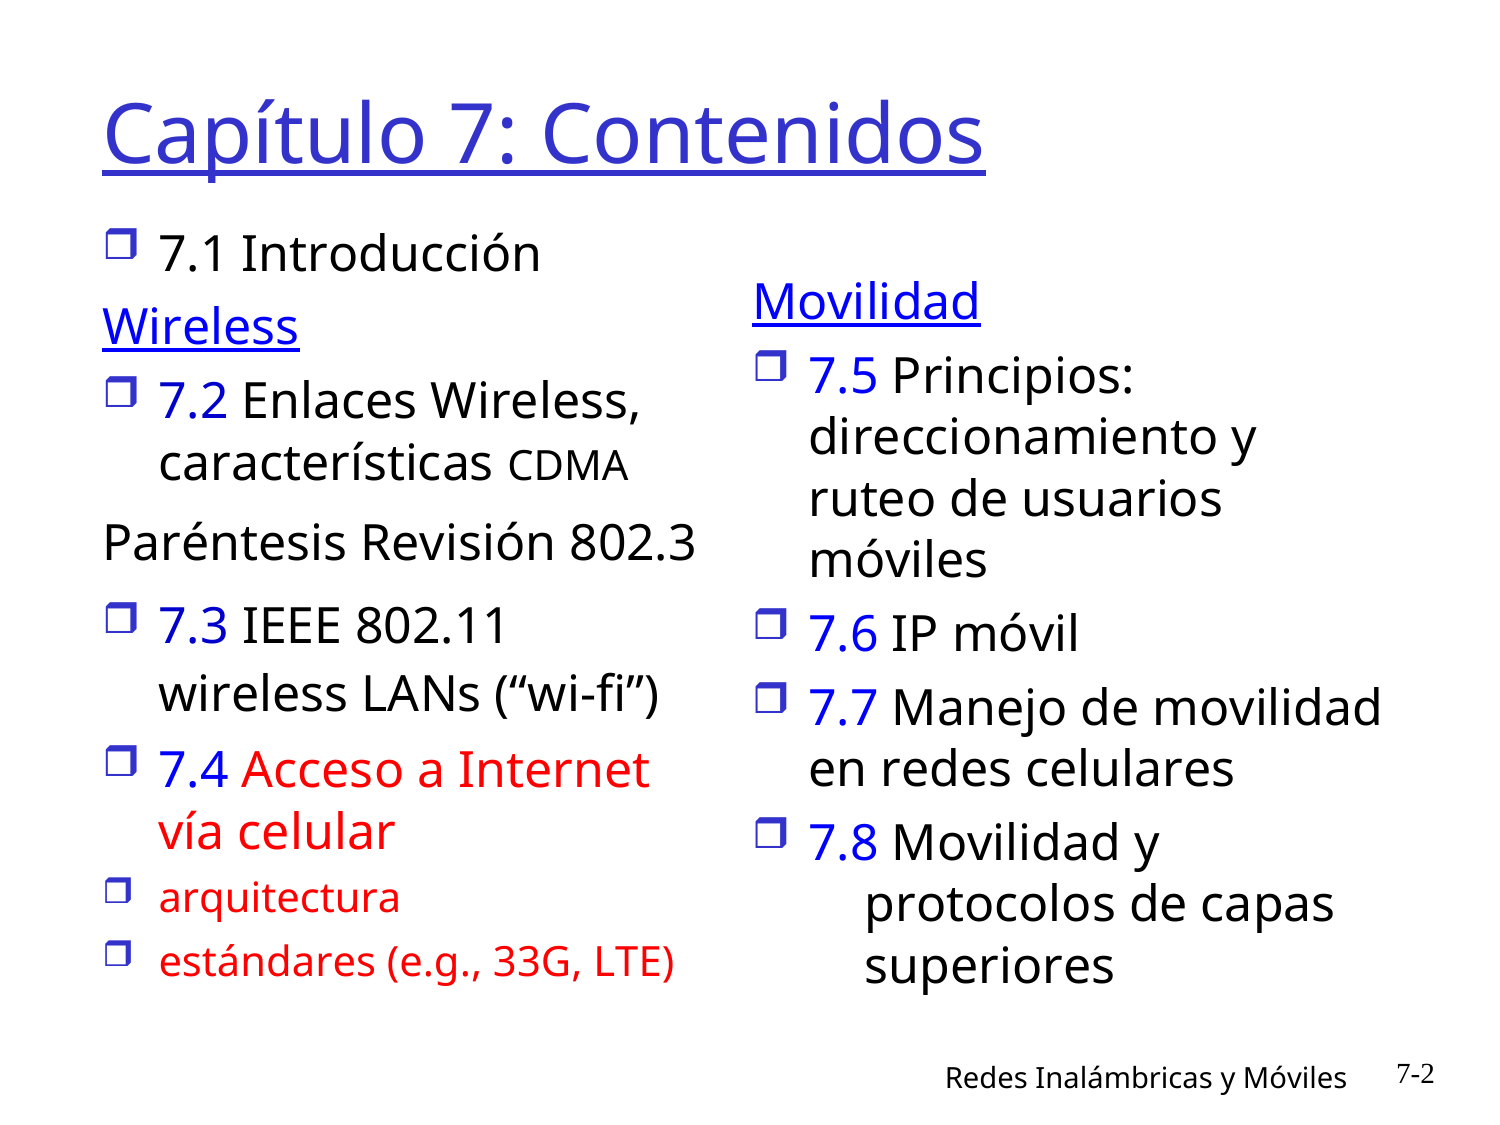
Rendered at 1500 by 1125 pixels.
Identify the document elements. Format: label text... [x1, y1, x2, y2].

list Movilidad 7.5 Principios: direccionamiento y ruteo de usuarios móviles 7.6 IP móvil 7.7 Manejo de movilidad en redes celulares 7.8 Movilidad y protocolos de capas superiores [737, 262, 1403, 1031]
title Capítulo 7: Contenidos [87, 37, 1363, 225]
list 7.1 Introducción Wireless 7.2 Enlaces Wireless, características CDMA Paréntesis Revisión 802.3 7.3 IEEE 802.11 wireless LANs (“wi-fi”) 7.4 Acceso a Internet vía celular arquitectura estándares (e.g., 33G, LTE) [87, 214, 713, 1056]
